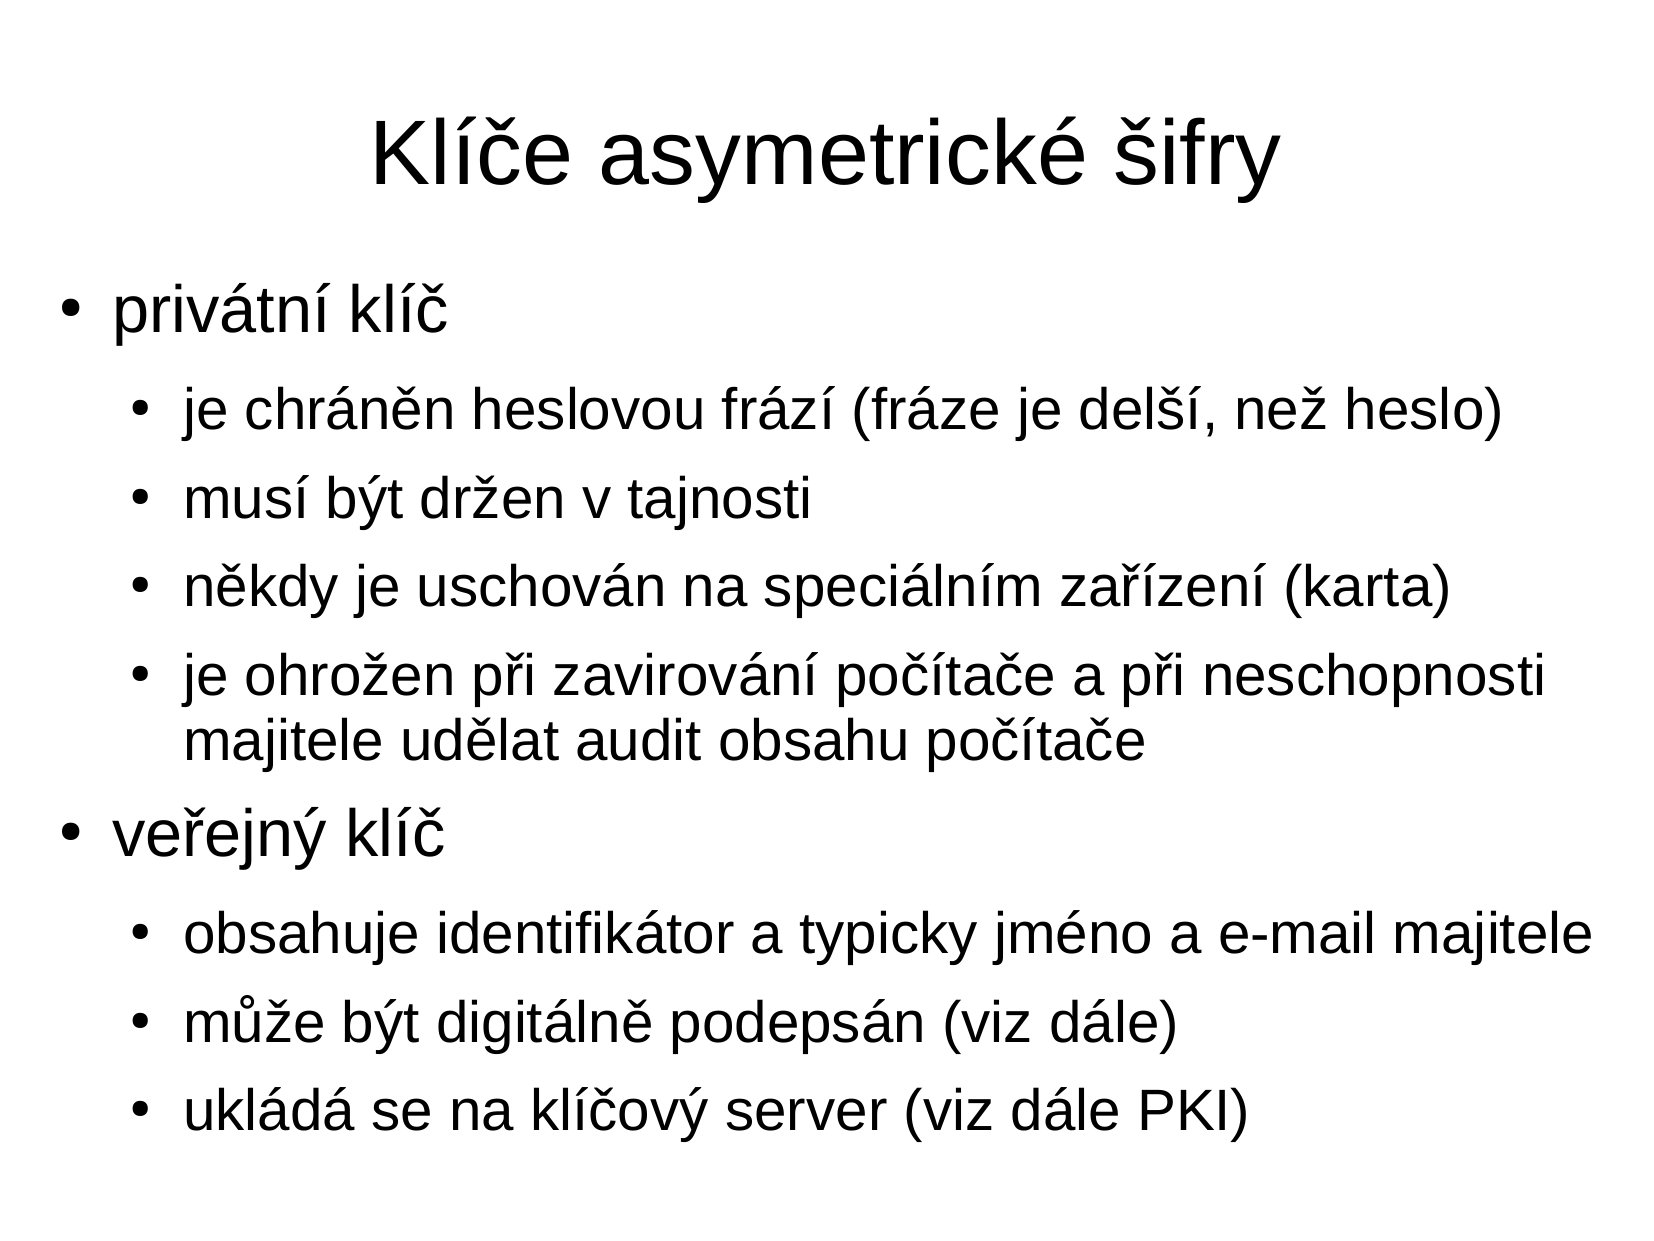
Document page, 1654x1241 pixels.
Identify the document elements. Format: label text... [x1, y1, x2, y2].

list privátní klíč je chráněn heslovou frází (fráze je delší, než heslo) musí být držen v tajnosti někdy je uschován na speciálním zařízení (karta) je ohrožen při zavirování počítače a při neschopnosti majitele udělat audit obsahu počítače veřejný klíč obsahuje identifikátor a typicky jméno a e-mail majitele může být digitálně podepsán (viz dále) ukládá se na klíčový server (viz dále PKI) [41, 272, 1625, 1144]
title Klíče asymetrické šifry [82, 56, 1571, 250]
